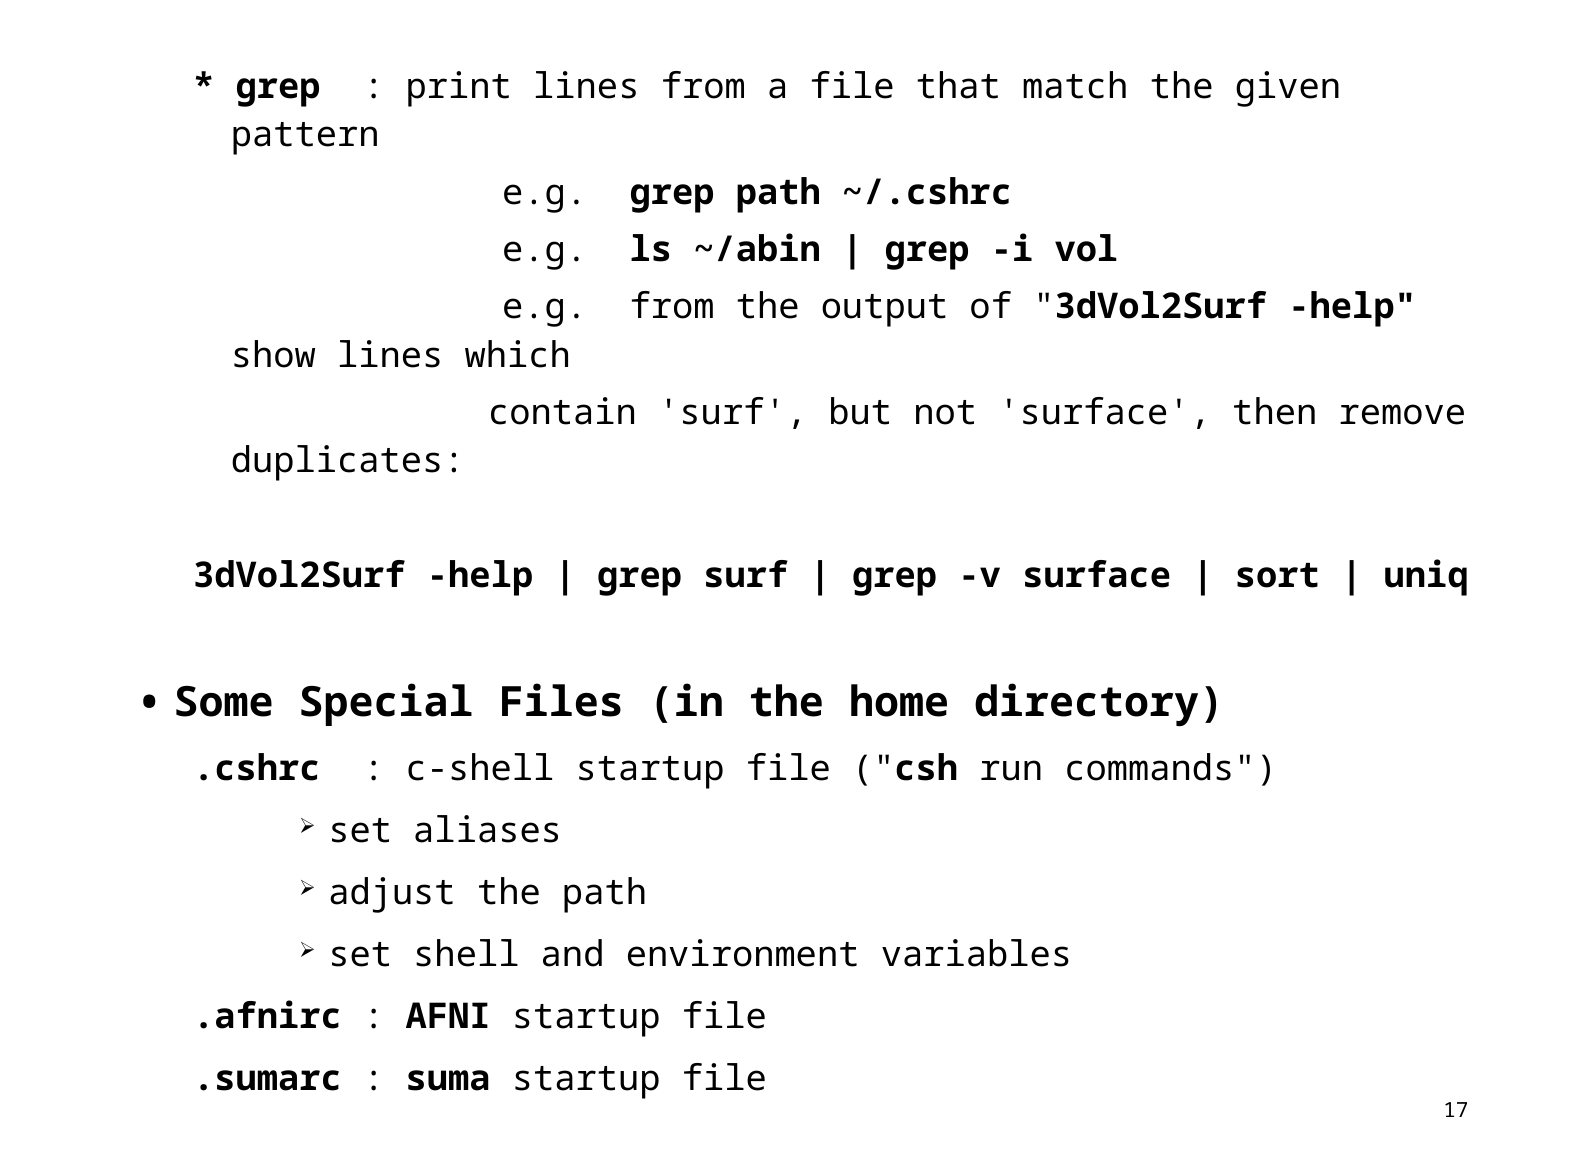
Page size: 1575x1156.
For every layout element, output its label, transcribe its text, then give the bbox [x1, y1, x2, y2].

list * grep : print lines from a file that match the given pattern e.g. grep path ~/.cshrc e.g. ls ~/abin | grep -i vol e.g. from the output of "3dVol2Surf -help" show lines which contain 'surf', but not 'surface', then remove duplicates: 3dVol2Surf -help | grep surf | grep -v surface | sort | uniq Some Special Files (in the home directory) .cshrc : c-shell startup file ("csh run commands") set aliases adjust the path set shell and environment variables .afnirc : AFNI startup file .sumarc : suma startup file .login : commands run at the start of a login shell (e.g. a terminal window) .logout : commands run before exiting a login shell .tcshrc : t-shell startup file (if it does not exist, the .cshrc file will be used) [118, 52, 1525, 1100]
